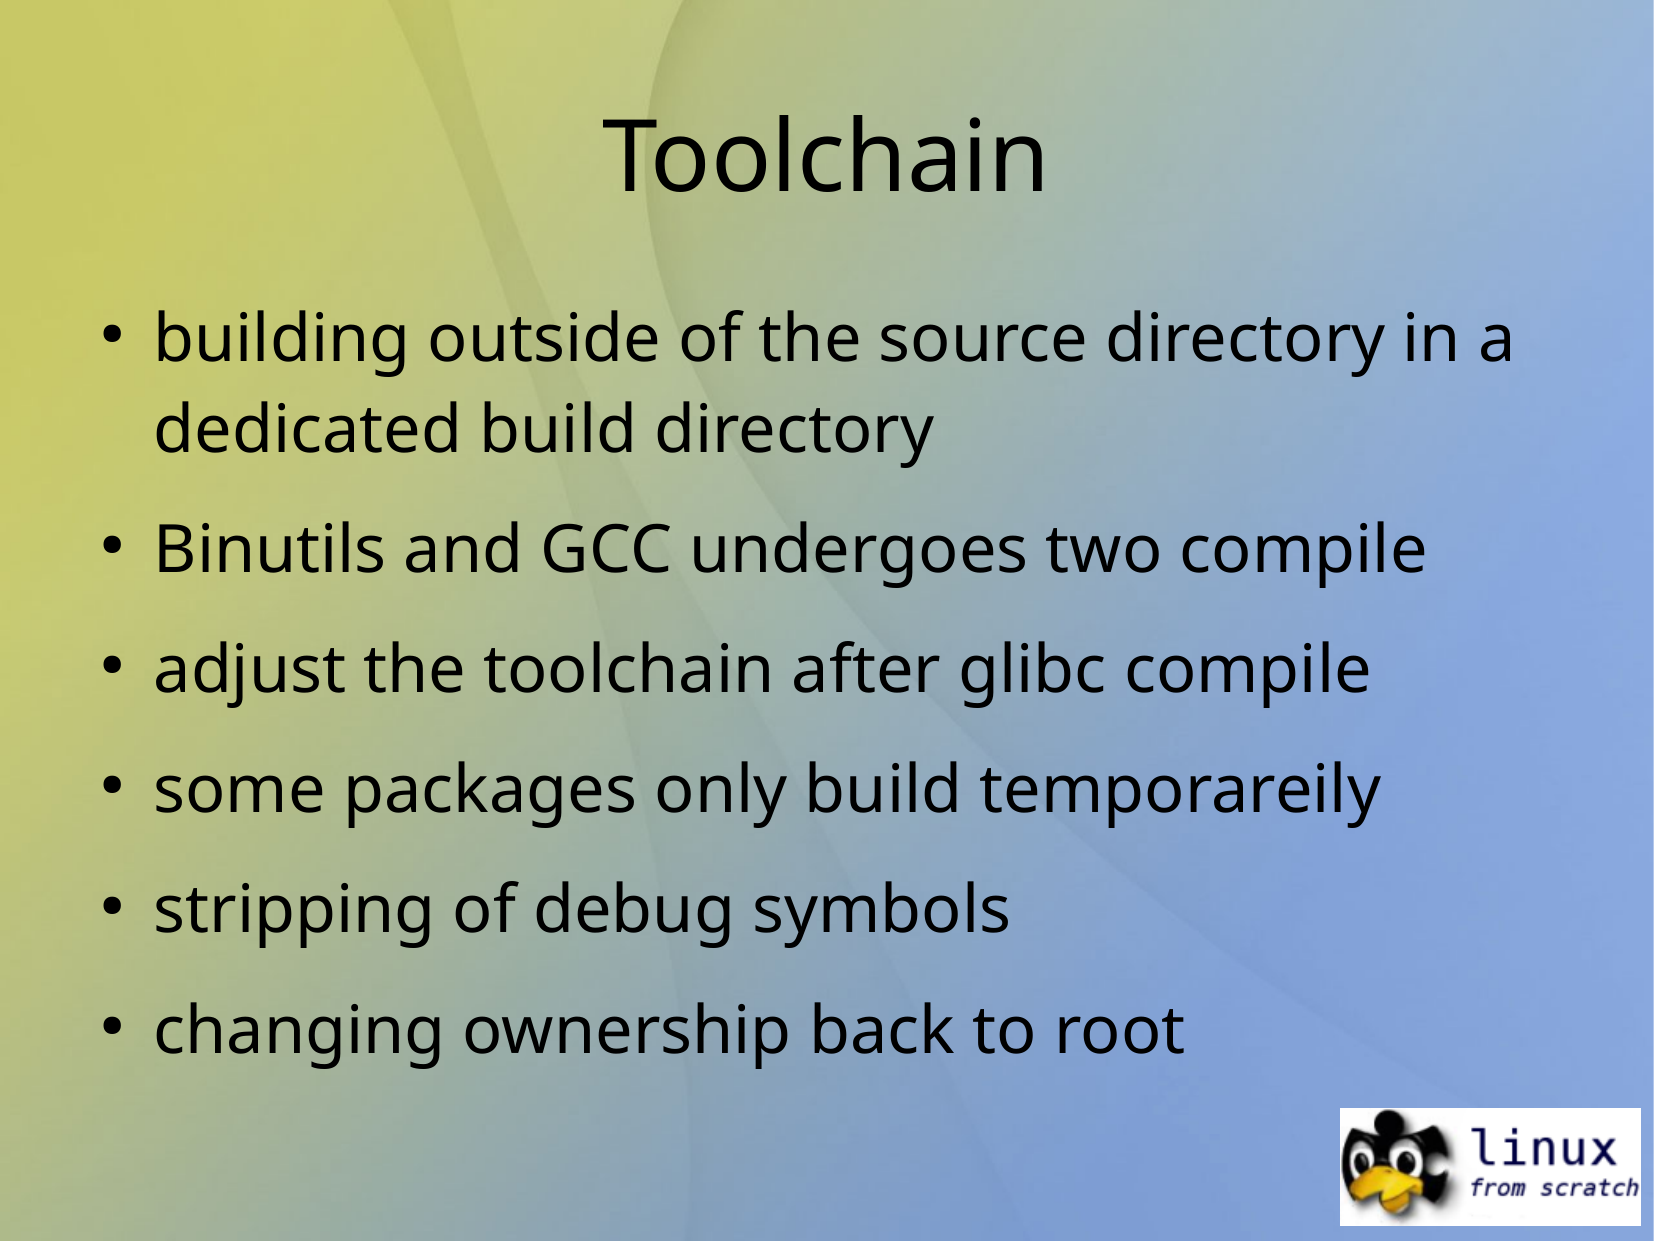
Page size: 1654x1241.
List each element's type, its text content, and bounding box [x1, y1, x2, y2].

title Toolchain [82, 56, 1571, 250]
picture [0, 0, 1654, 1241]
list building outside of the source directory in a dedicated build directory Binutils and GCC undergoes two compile adjust the toolchain after glibc compile some packages only build temporareily stripping of debug symbols changing ownership back to root [82, 290, 1571, 1094]
